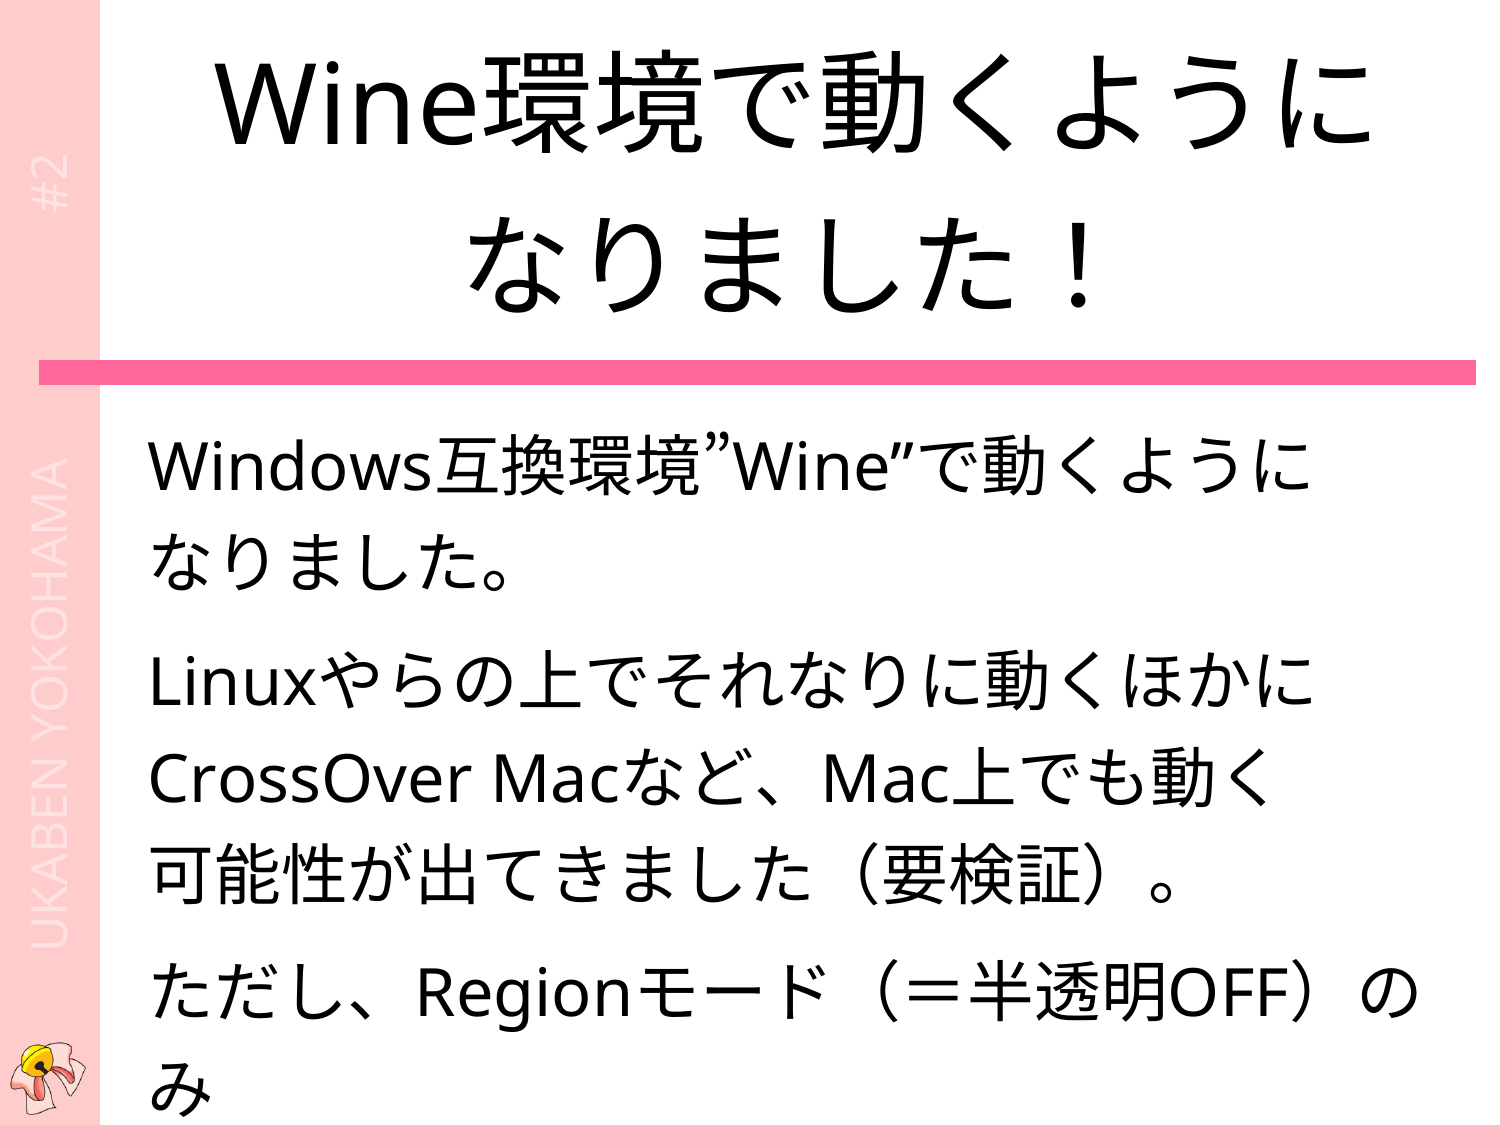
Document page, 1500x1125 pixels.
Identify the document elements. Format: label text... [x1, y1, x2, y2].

list Windows互換環境”Wine”で動くように なりました。 Linuxやらの上でそれなりに動くほかに CrossOver Macなど、Mac上でも動く 可能性が出てきました（要検証）。 ただし、Regionモード（＝半透明OFF）のみ Wine上で半透明描画をするための APIが実装されてないので [147, 413, 1447, 1111]
title Wine環境で動くように なりました！ [147, 29, 1447, 325]
picture [10, 1042, 86, 1115]
